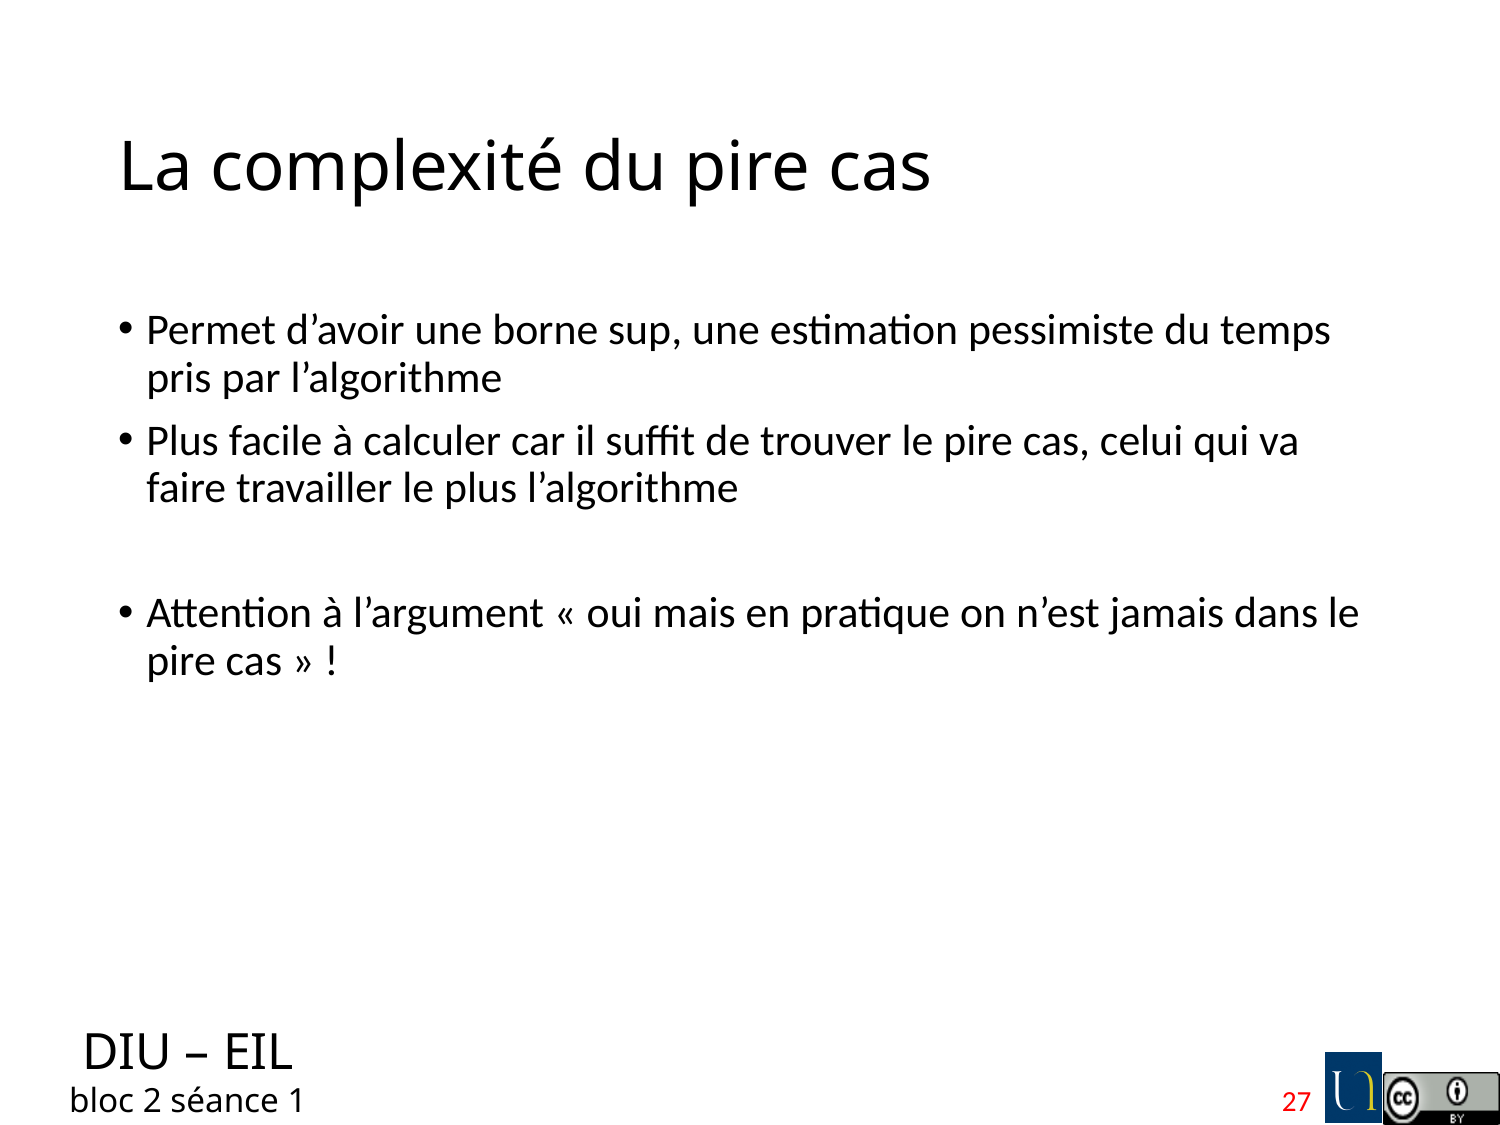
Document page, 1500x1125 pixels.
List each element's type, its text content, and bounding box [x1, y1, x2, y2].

title La complexité du pire cas [103, 59, 1397, 278]
list Permet d’avoir une borne sup, une estimation pessimiste du temps pris par l’algorithme Plus facile à calculer car il suffit de trouver le pire cas, celui qui va faire travailler le plus l’algorithme Attention à l’argument « oui mais en pratique on n’est jamais dans le pire cas » ! [103, 299, 1397, 1014]
picture [1325, 1052, 1382, 1123]
picture [1383, 1072, 1500, 1125]
slide_number <numéro> [1240, 1070, 1327, 1125]
